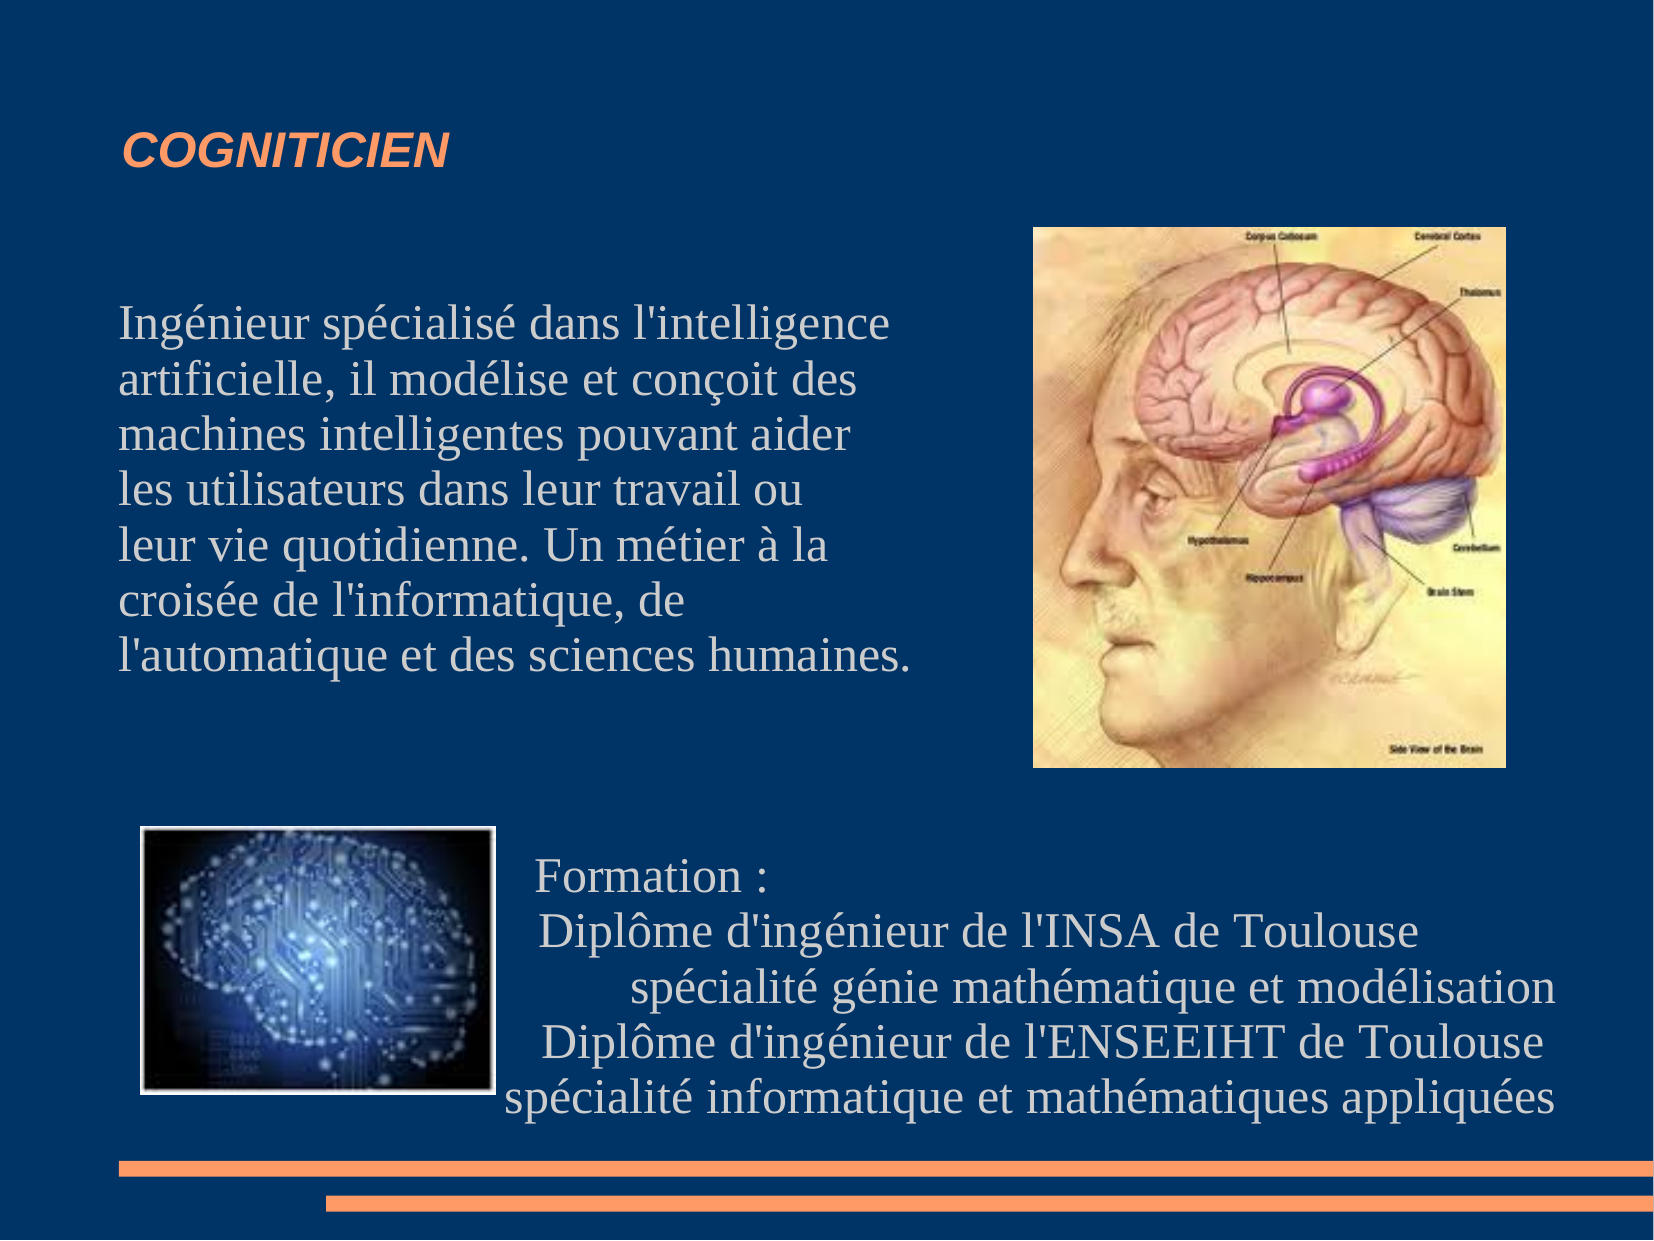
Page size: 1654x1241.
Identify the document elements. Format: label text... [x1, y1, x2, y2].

picture [1033, 227, 1506, 768]
picture [140, 826, 496, 1095]
subtitle Ingénieur spécialisé dans l'intelligence artificielle, il modélise et conçoit des machines intelligentes pouvant aider les utilisateurs dans leur travail ou leur vie quotidienne. Un métier à la croisée de l'informatique, de l'automatique et des sciences humaines. Formation : Diplôme d'ingénieur de l'INSA de Toulouse spécialité génie mathématique et modélisation Diplôme d'ingénieur de l'ENSEEIHT de Toulouse spécialité informatique et mathématiques appliquées [118, 295, 1558, 1125]
title COGNITICIEN [121, 46, 1534, 254]
